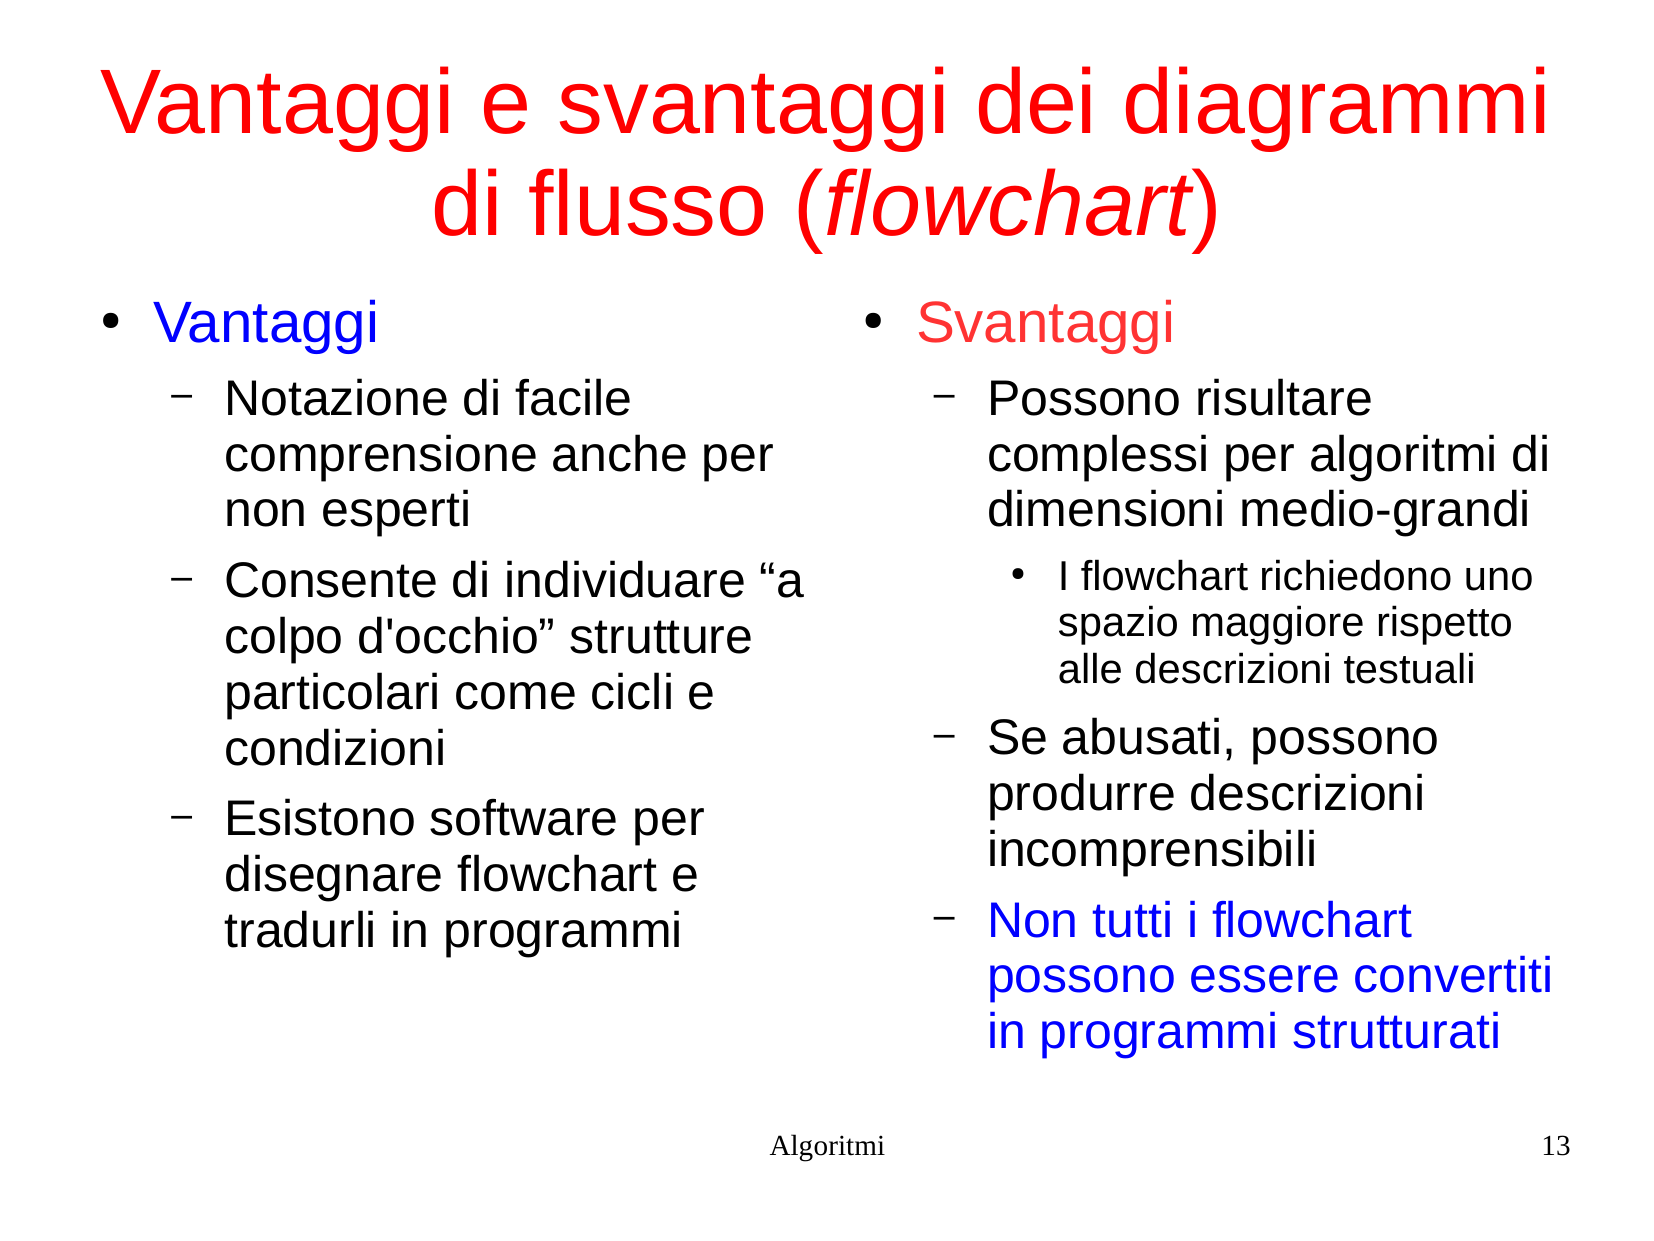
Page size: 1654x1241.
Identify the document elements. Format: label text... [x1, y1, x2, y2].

title Vantaggi e svantaggi dei diagrammi di flusso (flowchart) [82, 49, 1571, 257]
list Svantaggi Possono risultare complessi per algoritmi di dimensioni medio-grandi I flowchart richiedono uno spazio maggiore rispetto alle descrizioni testuali Se abusati, possono produrre descrizioni incomprensibili Non tutti i flowchart possono essere convertiti in programmi strutturati [845, 290, 1572, 1088]
list Vantaggi Notazione di facile comprensione anche per non esperti Consente di individuare “a colpo d'occhio” strutture particolari come cicli e condizioni Esistono software per disegnare flowchart e tradurli in programmi [82, 290, 809, 1088]
